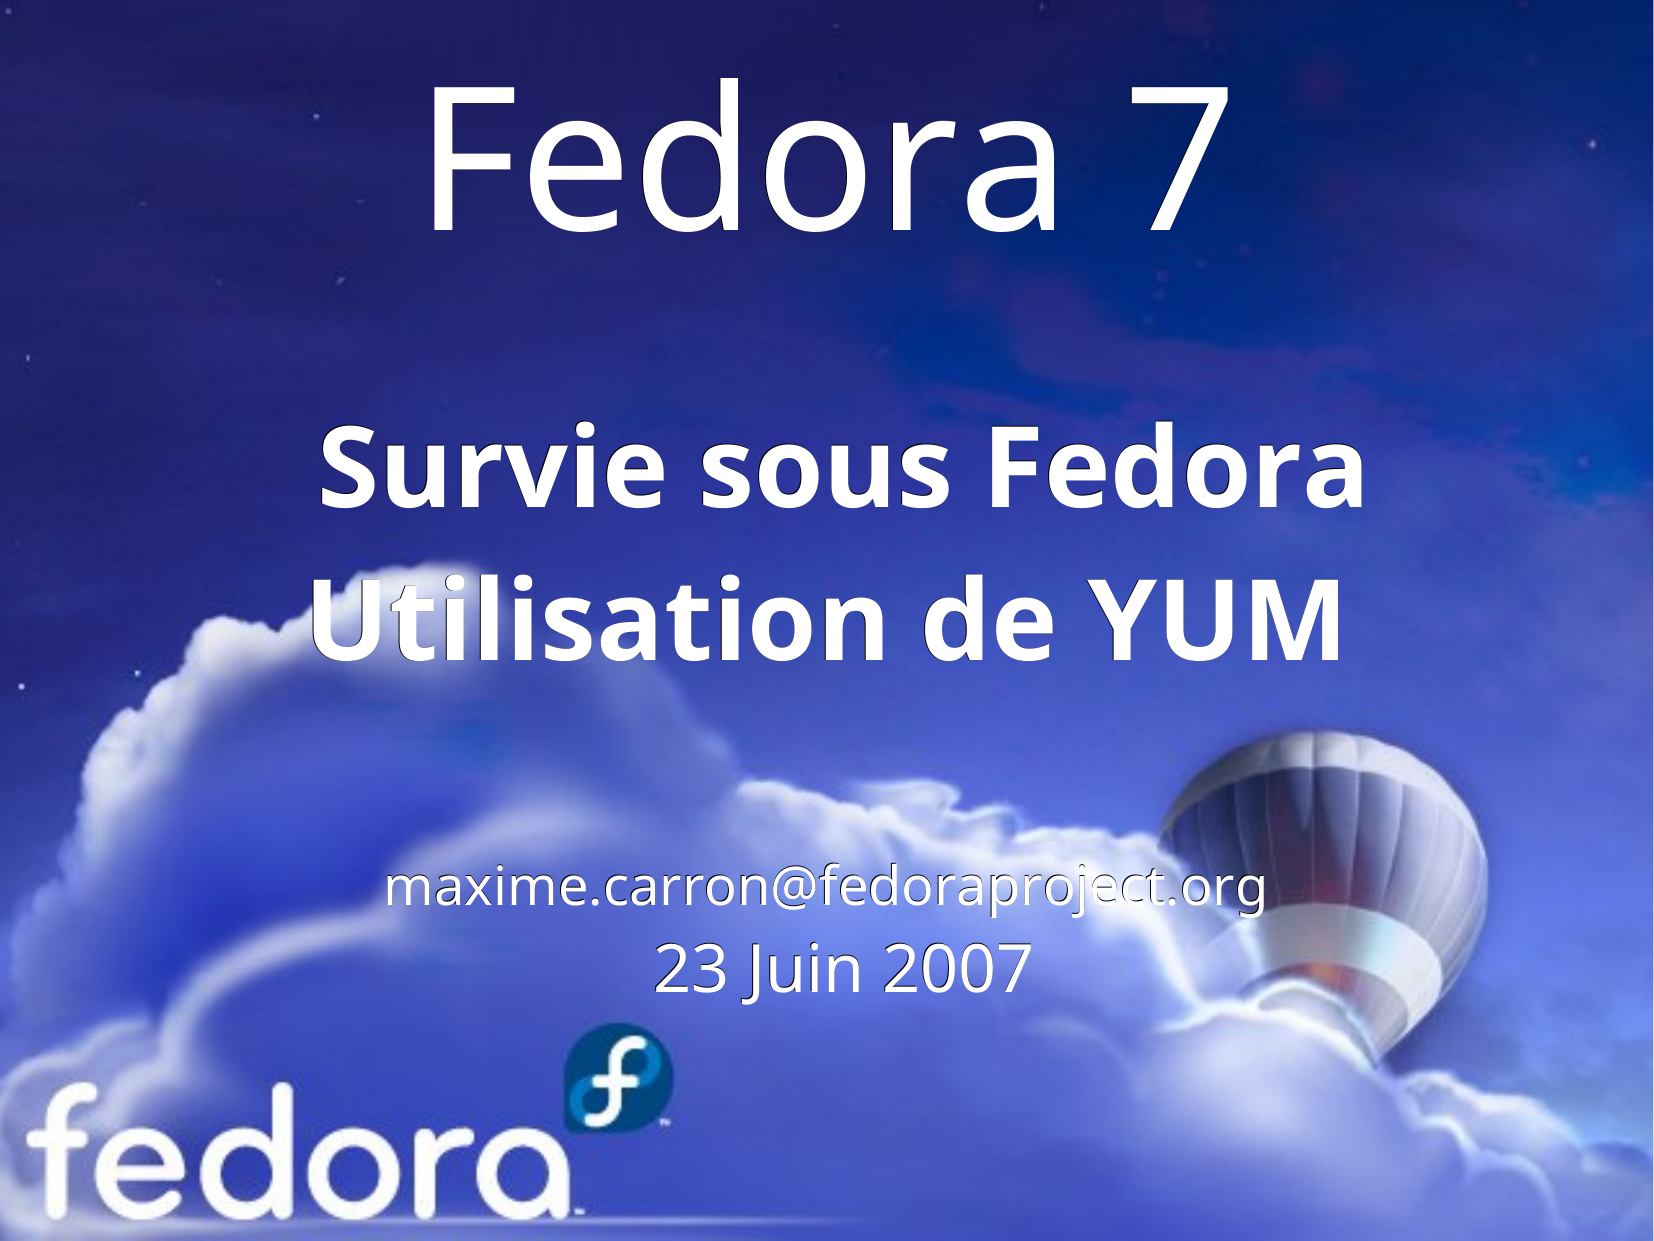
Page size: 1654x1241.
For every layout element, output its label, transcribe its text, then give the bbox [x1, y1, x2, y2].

title Fedora 7 [82, 37, 1571, 269]
subtitle Survie sous Fedora Utilisation de YUM maxime.carron@fedoraproject.org 23 Juin 2007 [82, 290, 1571, 1109]
picture [0, 0, 1654, 1241]
